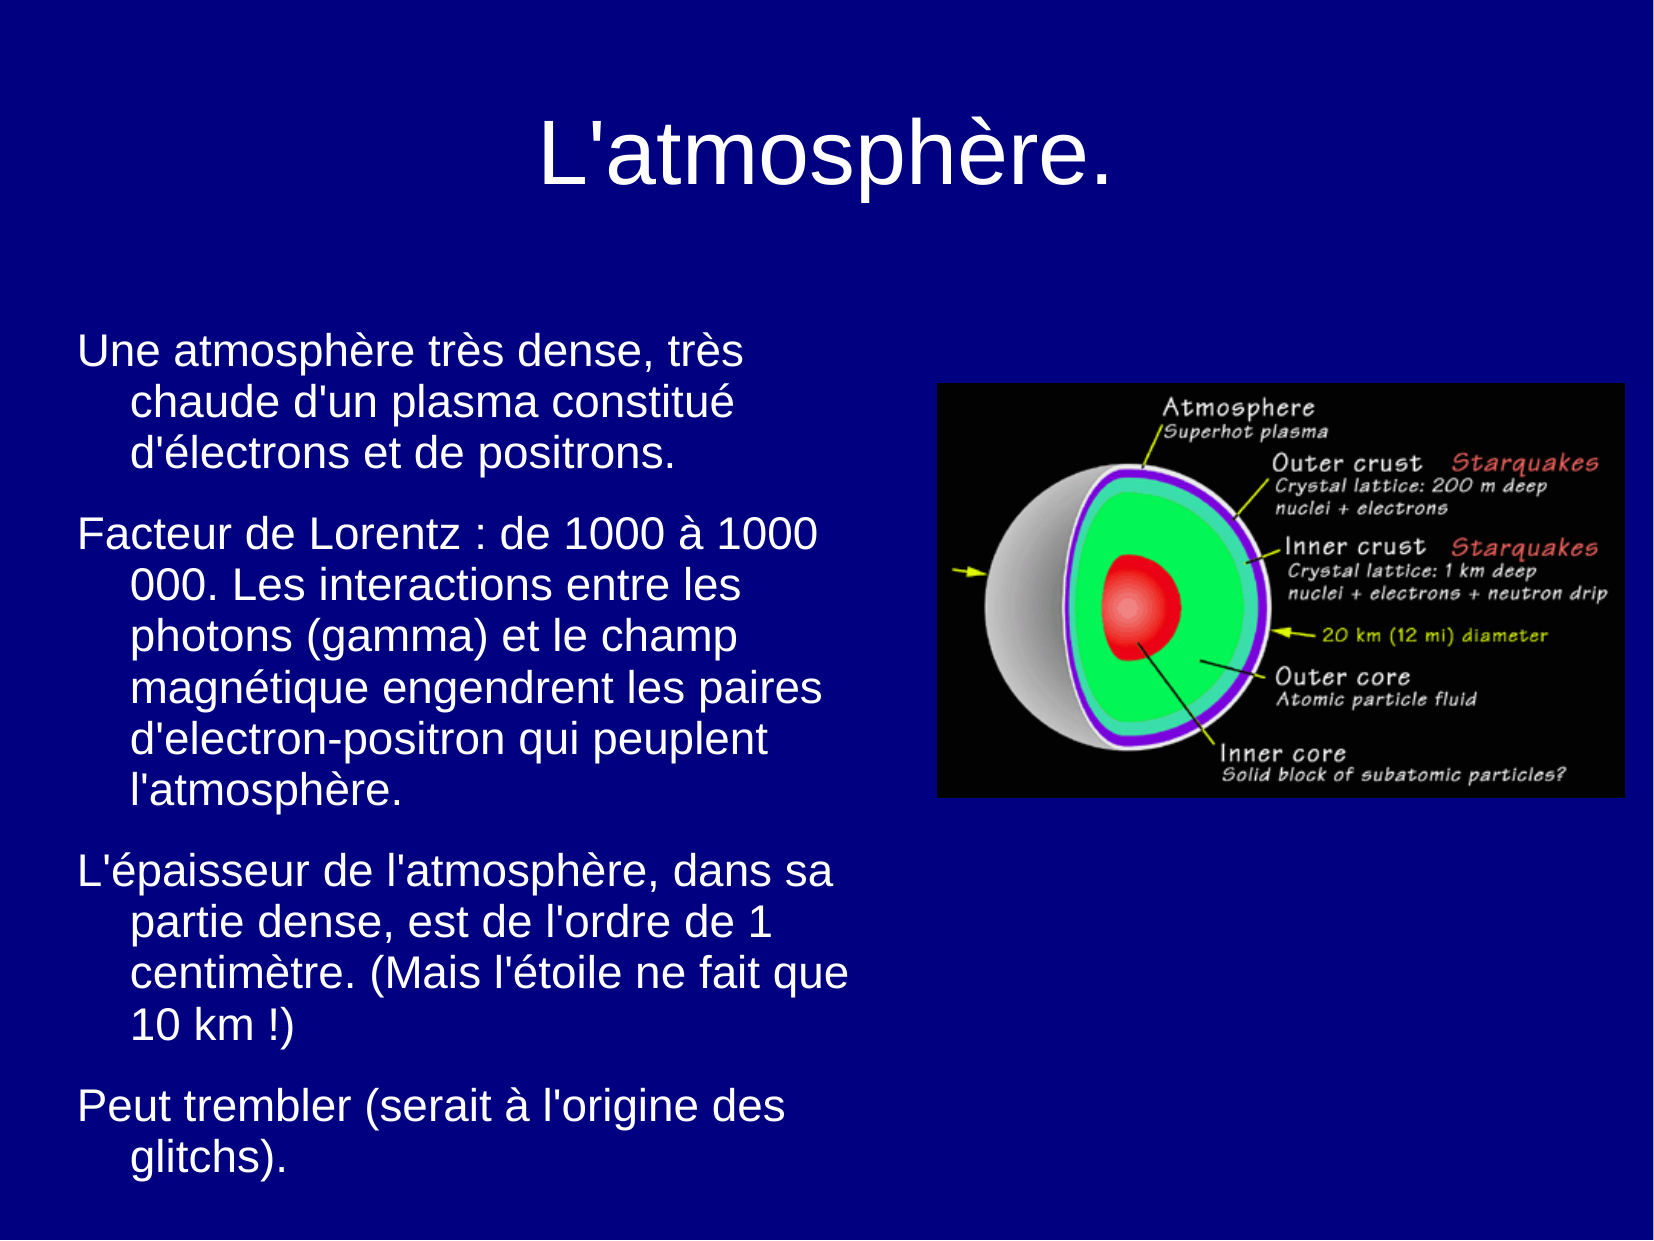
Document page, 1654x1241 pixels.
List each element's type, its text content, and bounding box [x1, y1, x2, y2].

list Une atmosphère très dense, très chaude d'un plasma constitué d'électrons et de positrons. Facteur de Lorentz : de 1000 à 1000 000. Les interactions entre les photons (gamma) et le champ magnétique engendrent les paires d'electron-positron qui peuplent l'atmosphère. L'épaisseur de l'atmosphère, dans sa partie dense, est de l'ordre de 1 centimètre. (Mais l'étoile ne fait que 10 km !) Peut trembler (serait à l'origine des glitchs). [59, 324, 857, 1179]
title L'atmosphère. [82, 49, 1571, 257]
picture [937, 383, 1625, 798]
